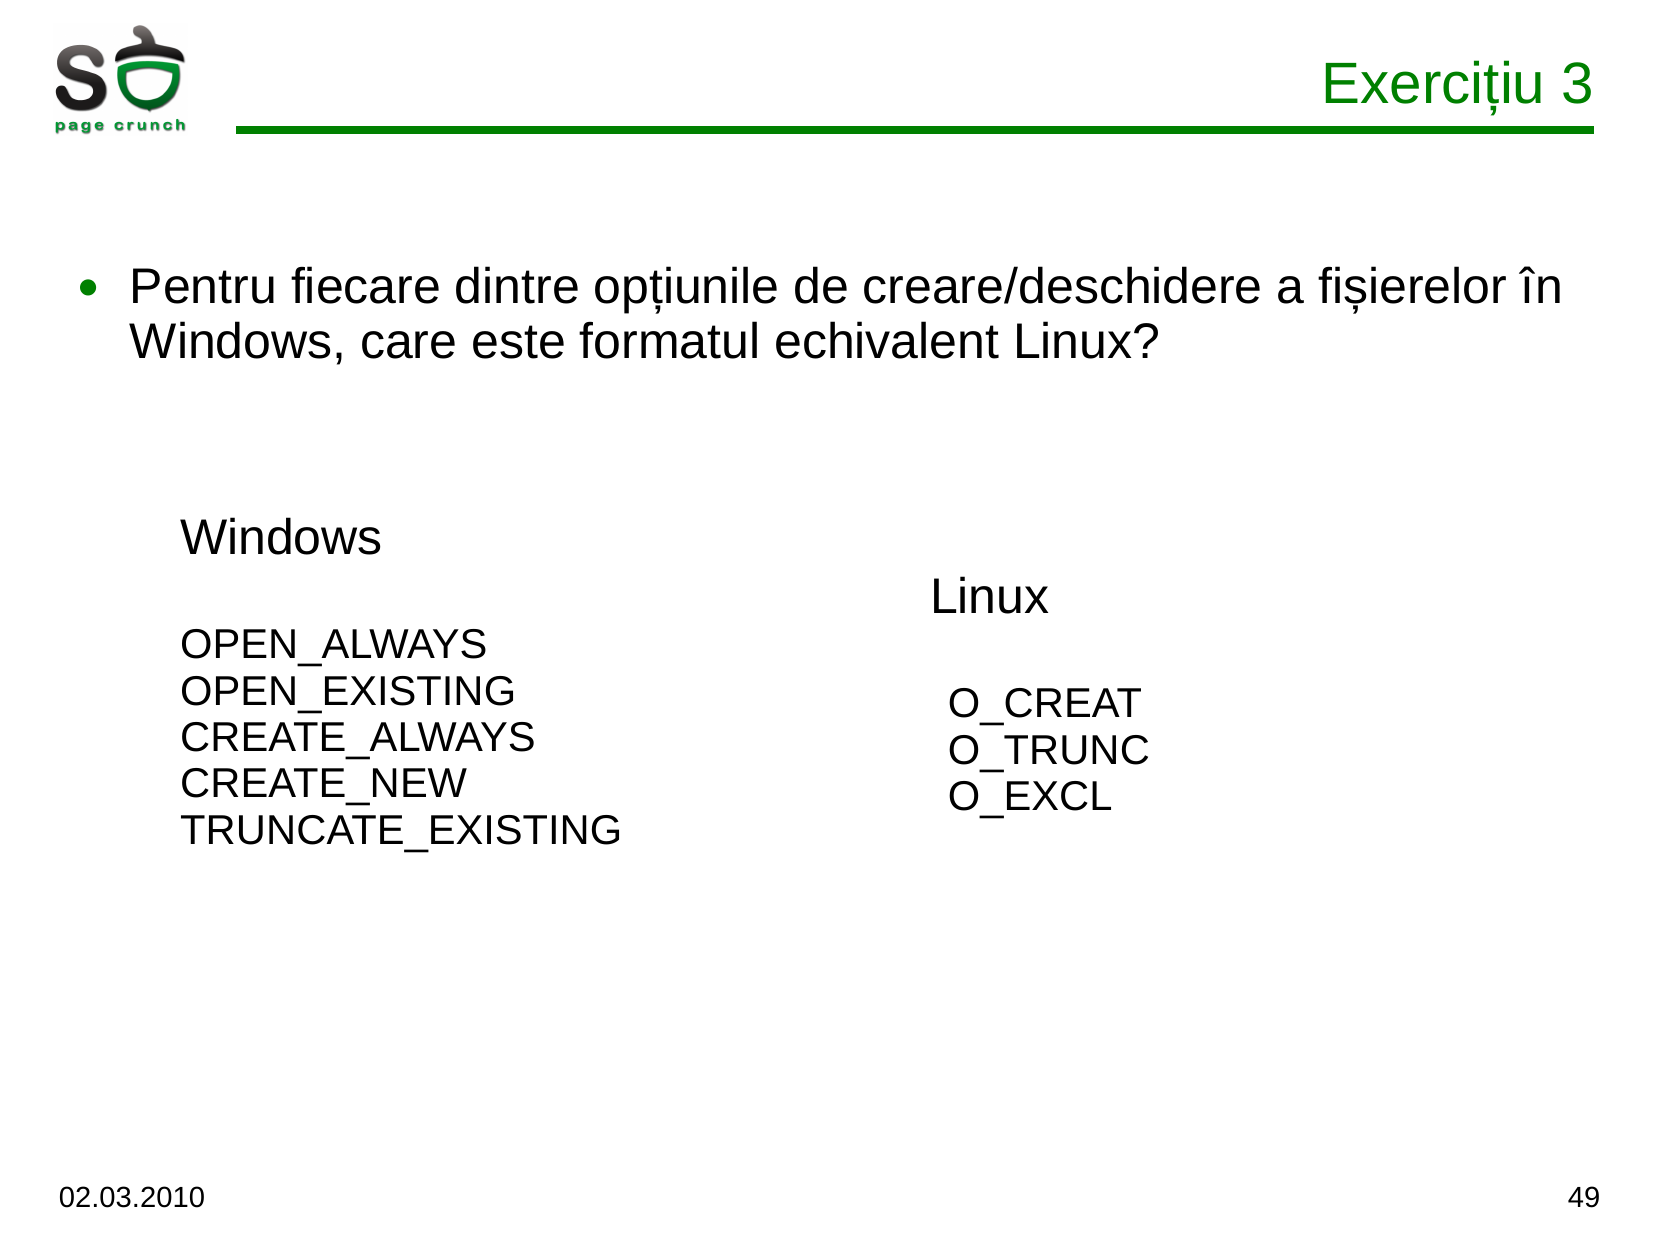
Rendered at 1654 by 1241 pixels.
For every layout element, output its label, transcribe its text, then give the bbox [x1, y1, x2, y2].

text_box Linux O_CREAT O_TRUNC O_EXCL [915, 561, 1418, 827]
text_box Windows OPEN_ALWAYS OPEN_EXISTING CREATE_ALWAYS CREATE_NEW TRUNCATE_EXISTING [147, 501, 739, 861]
list Pentru fiecare dintre opțiunile de creare/deschidere a fișierelor în Windows, care este formatul echivalent Linux? [59, 184, 1595, 443]
picture [53, 23, 188, 136]
title Exercițiu 3 [236, 49, 1595, 119]
